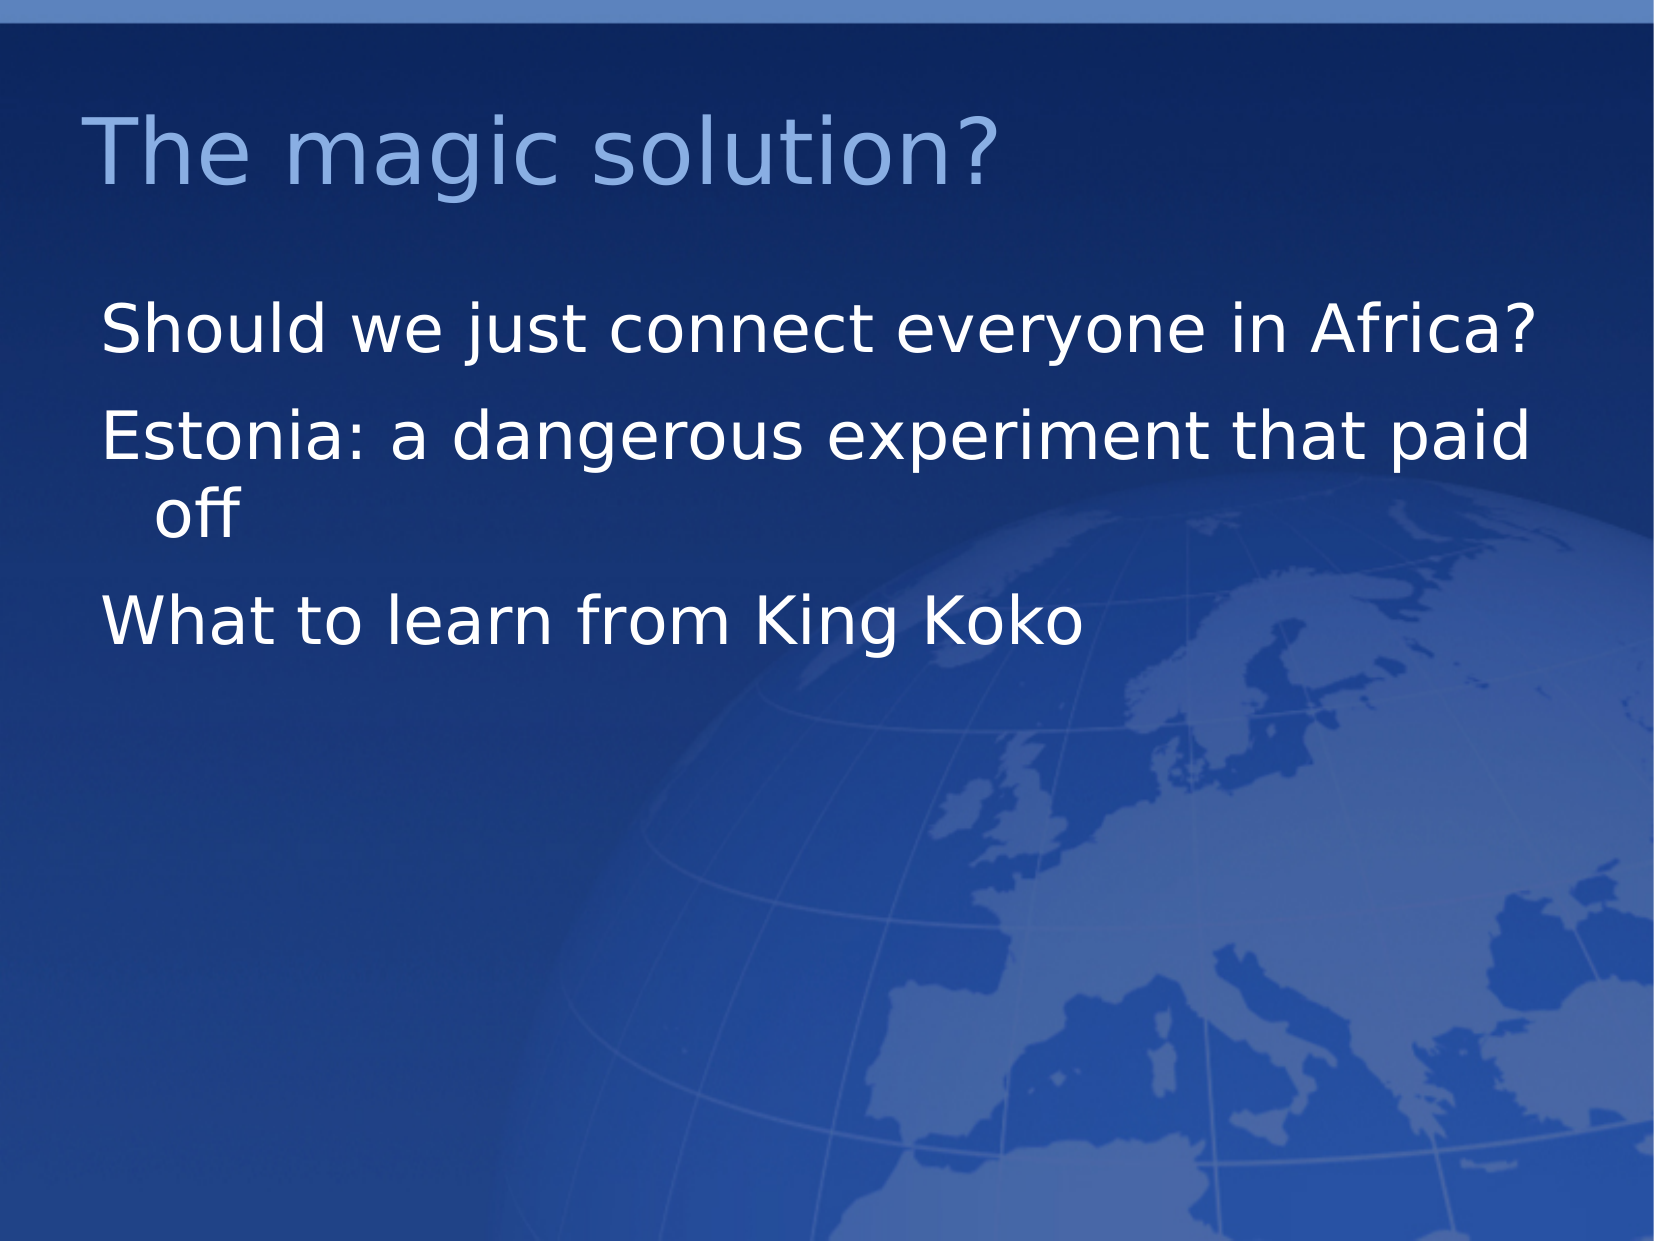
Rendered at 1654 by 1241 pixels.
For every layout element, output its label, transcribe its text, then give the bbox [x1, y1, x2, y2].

picture [0, 0, 1654, 1241]
title The magic solution? [82, 56, 1571, 250]
list Should we just connect everyone in Africa? Estonia: a dangerous experiment that paid off What to learn from King Koko [82, 290, 1571, 1094]
